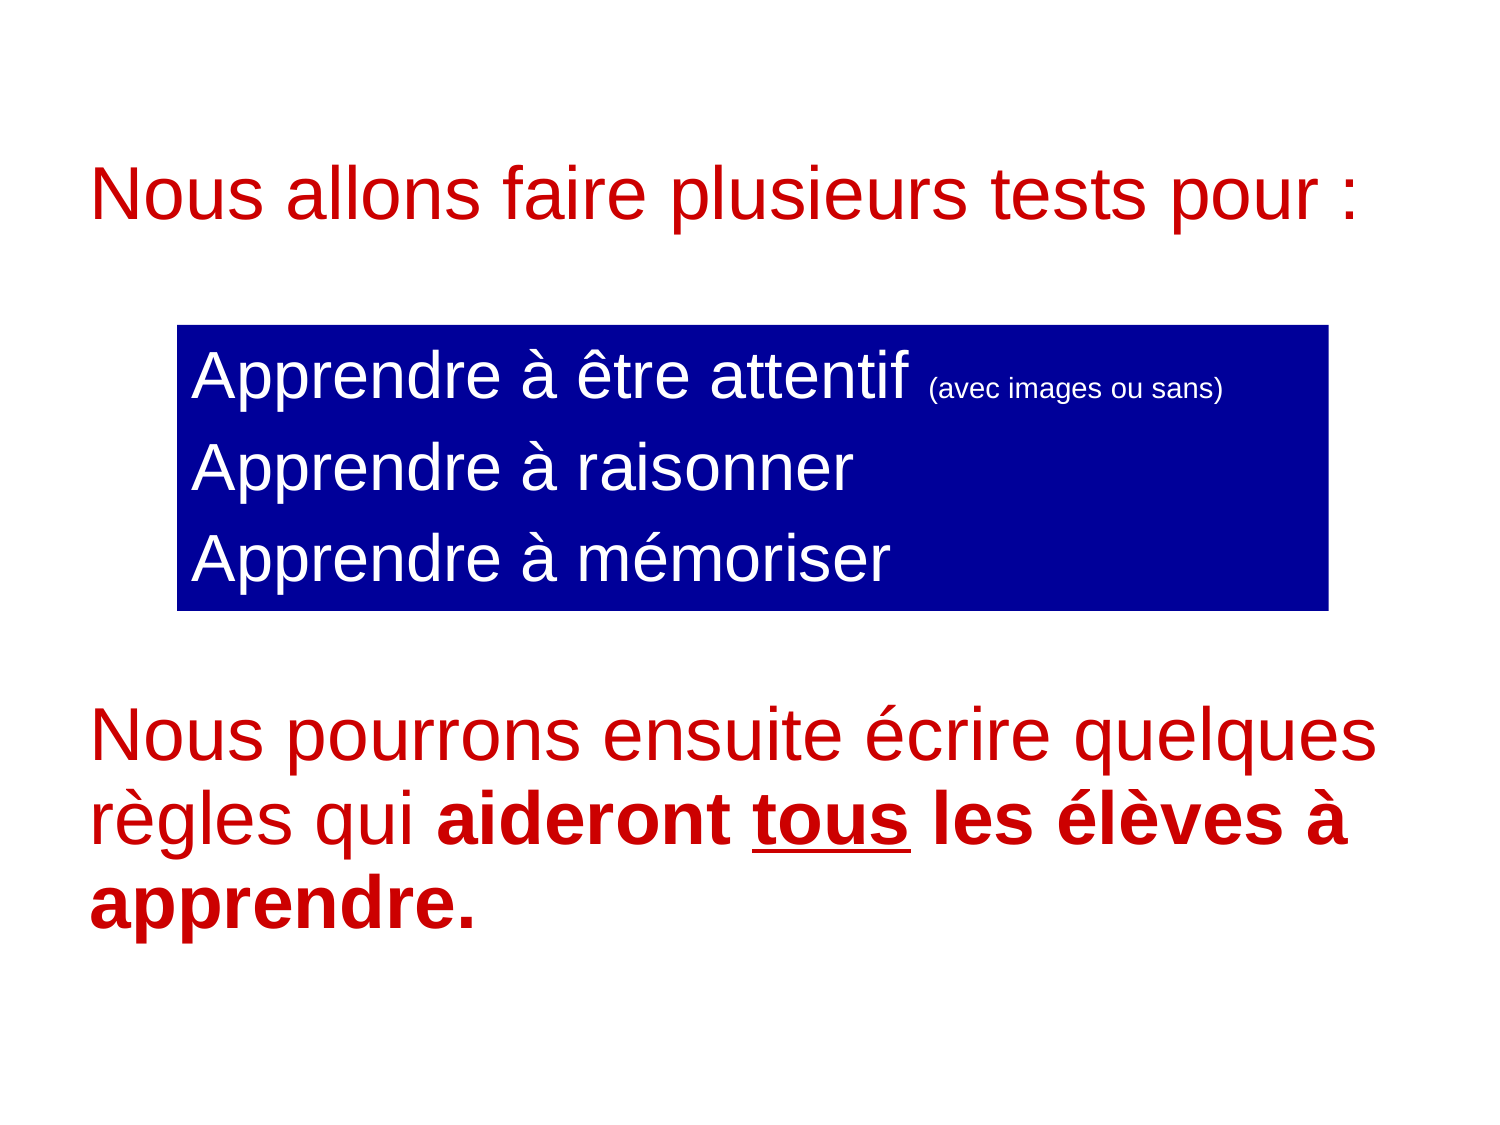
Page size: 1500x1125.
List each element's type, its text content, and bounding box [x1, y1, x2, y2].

list Apprendre à être attentif (avec images ou sans) Apprendre à raisonner Apprendre à mémoriser [177, 324, 1329, 611]
text_box Nous pourrons ensuite écrire quelques règles qui aideront tous les élèves à apprendre. [74, 675, 1475, 963]
title Nous allons faire plusieurs tests pour : [74, 99, 1463, 288]
